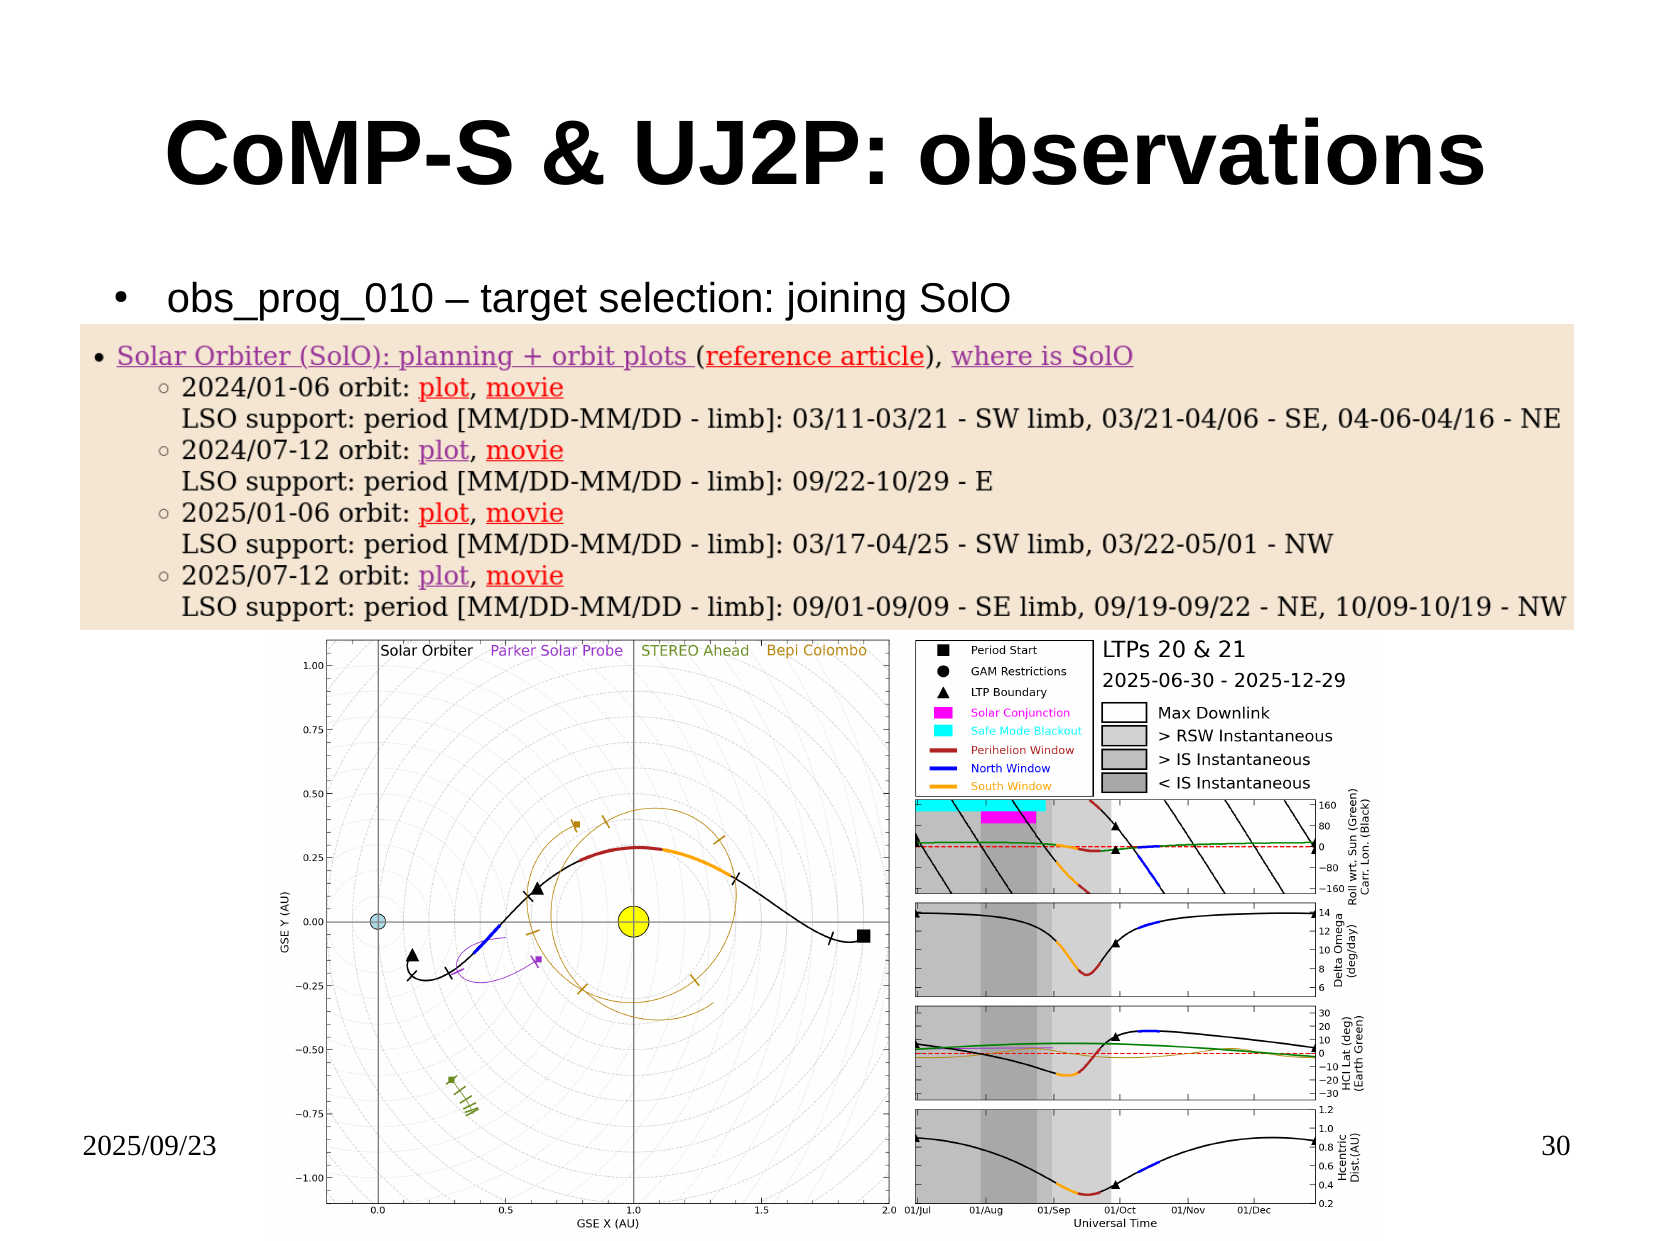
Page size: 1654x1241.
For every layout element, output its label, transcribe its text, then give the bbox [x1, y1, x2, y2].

picture [80, 324, 1574, 1241]
list obs_prog_010 – target selection: joining SolO [95, 630, 271, 1218]
list obs_prog_010 – target selection: joining SolO [95, 274, 1585, 1218]
title CoMP-S & UJ2P: observations [82, 49, 1571, 257]
